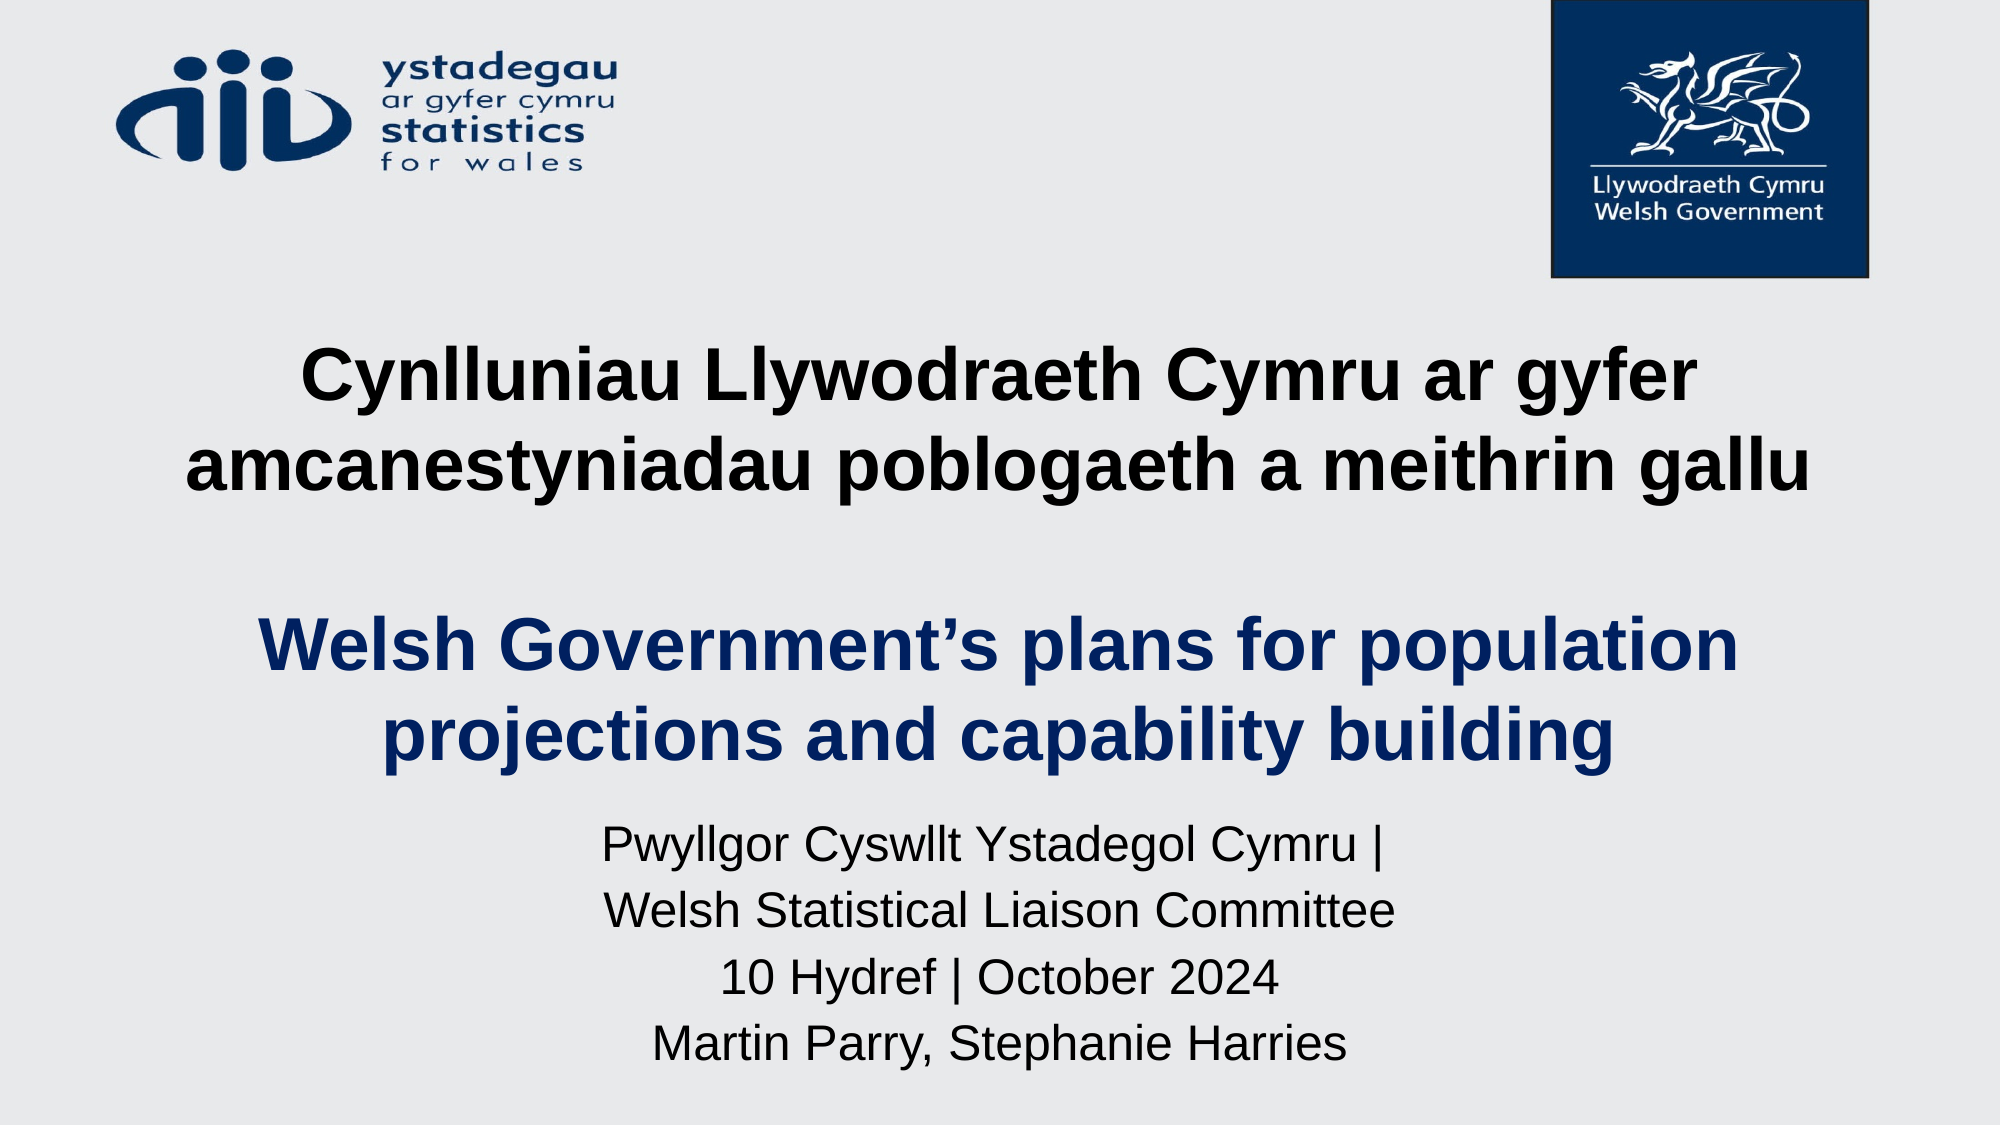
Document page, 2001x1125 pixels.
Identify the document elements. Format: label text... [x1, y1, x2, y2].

subtitle Pwyllgor Cyswllt Ystadegol Cymru | Welsh Statistical Liaison Committee 10 Hydref | October 2024 Martin Parry, Stephanie Harries [474, 810, 1525, 1099]
title Cynlluniau Llywodraeth Cymru ar gyfer amcanestyniadau poblogaeth a meithrin gallu Welsh Government’s plans for population projections and capability building [167, 314, 1833, 787]
